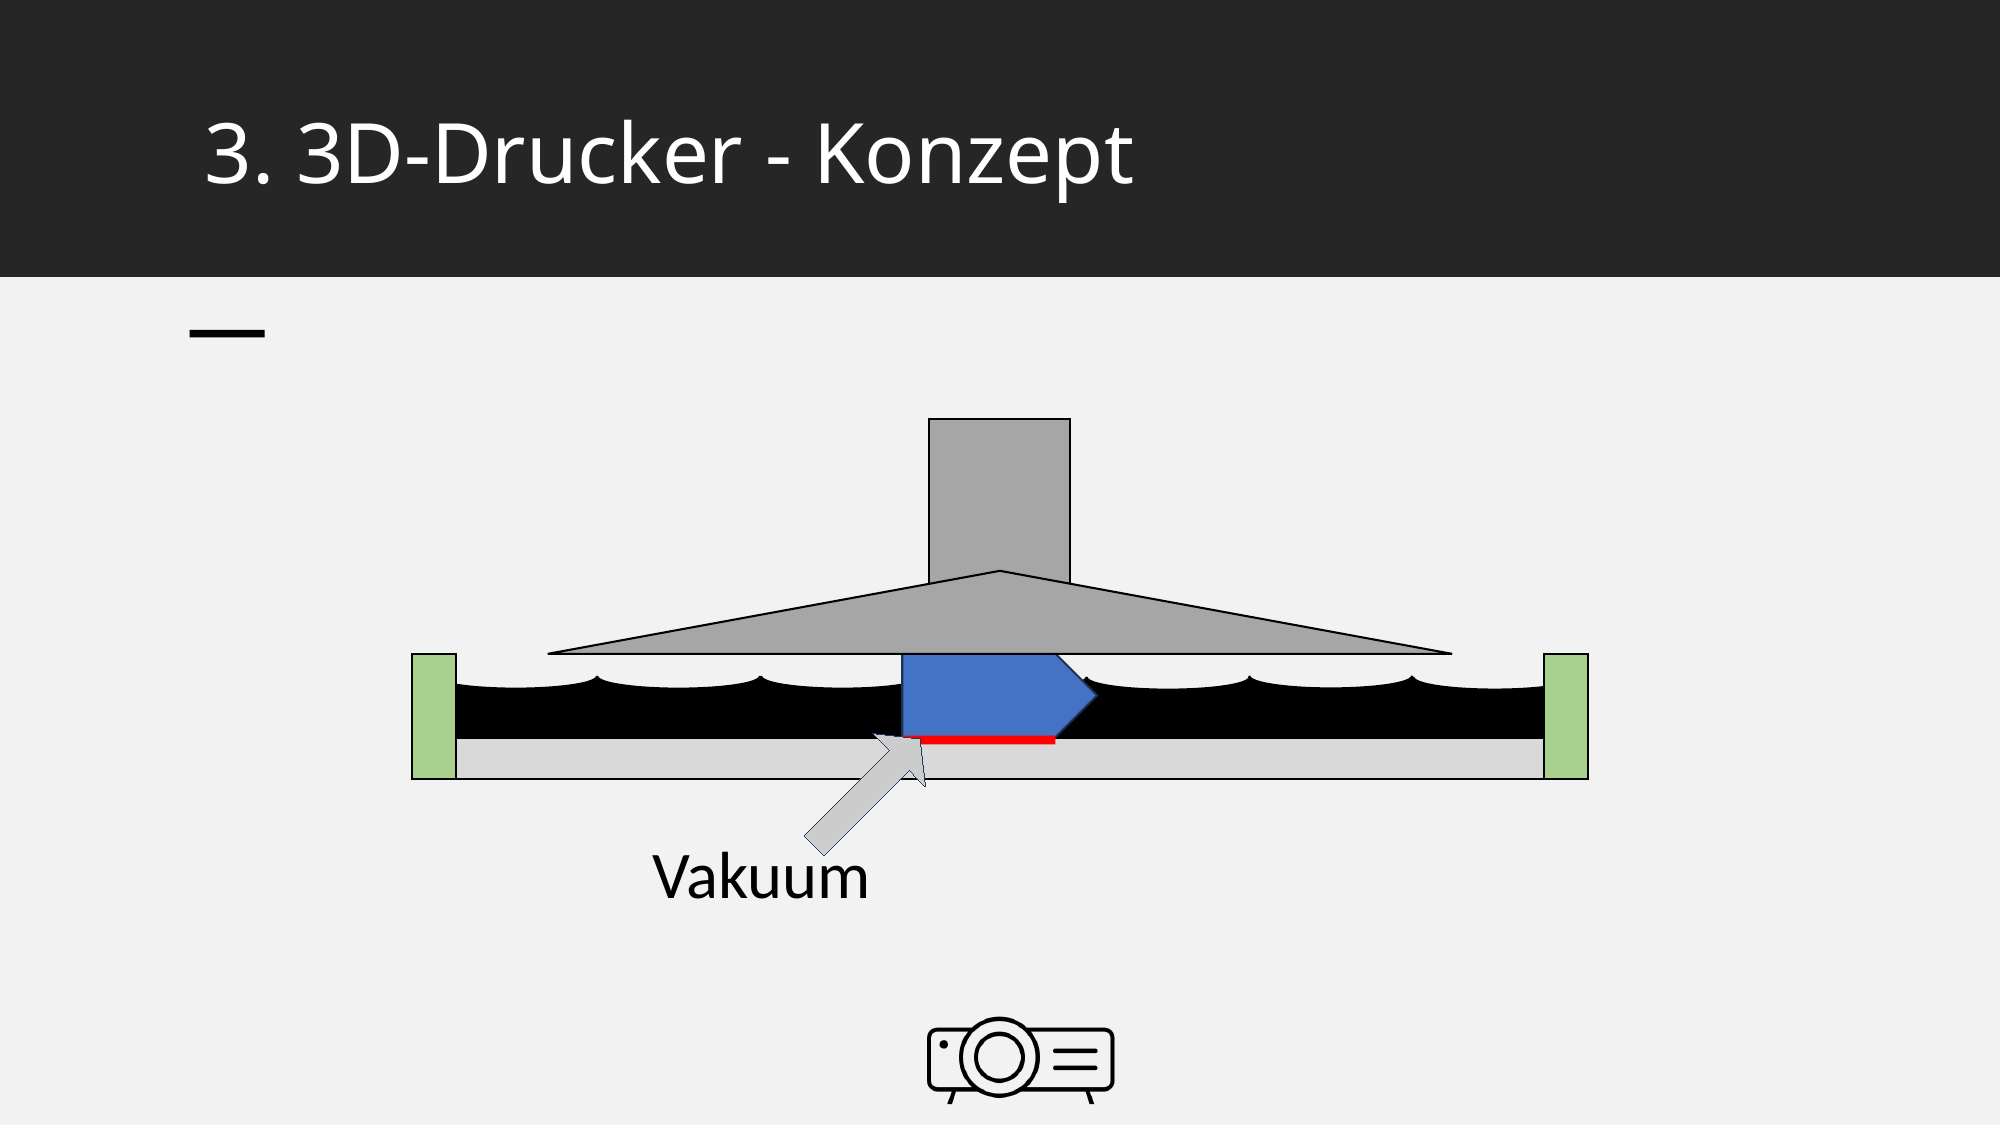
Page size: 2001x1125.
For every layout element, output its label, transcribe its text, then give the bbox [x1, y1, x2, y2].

picture [918, 956, 1123, 1125]
title 3. 3D-Drucker - Konzept [189, 104, 1812, 253]
text_box [0, 0, 2000, 1125]
text_box Vakuum [637, 841, 938, 938]
